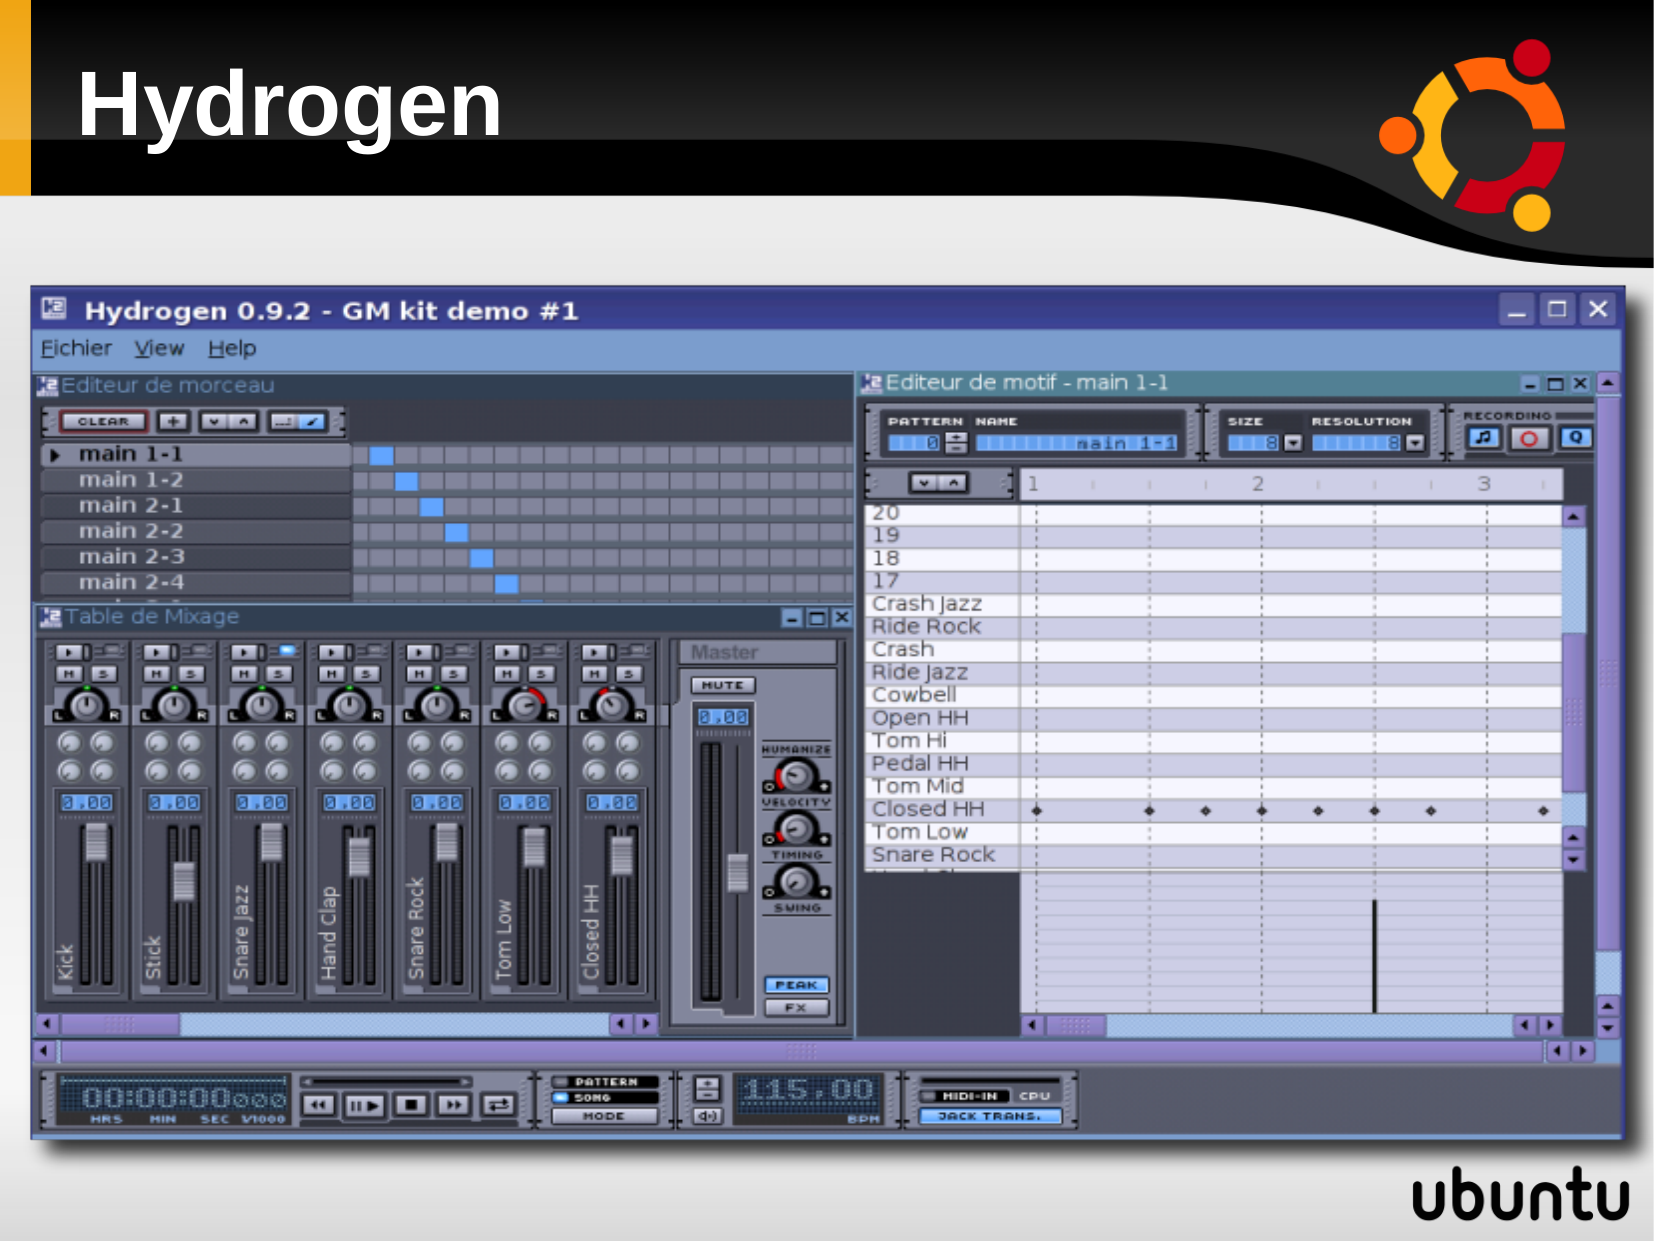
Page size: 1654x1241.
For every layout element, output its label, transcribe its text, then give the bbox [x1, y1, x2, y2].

title Hydrogen [76, 7, 1565, 200]
picture [0, 0, 1654, 1241]
